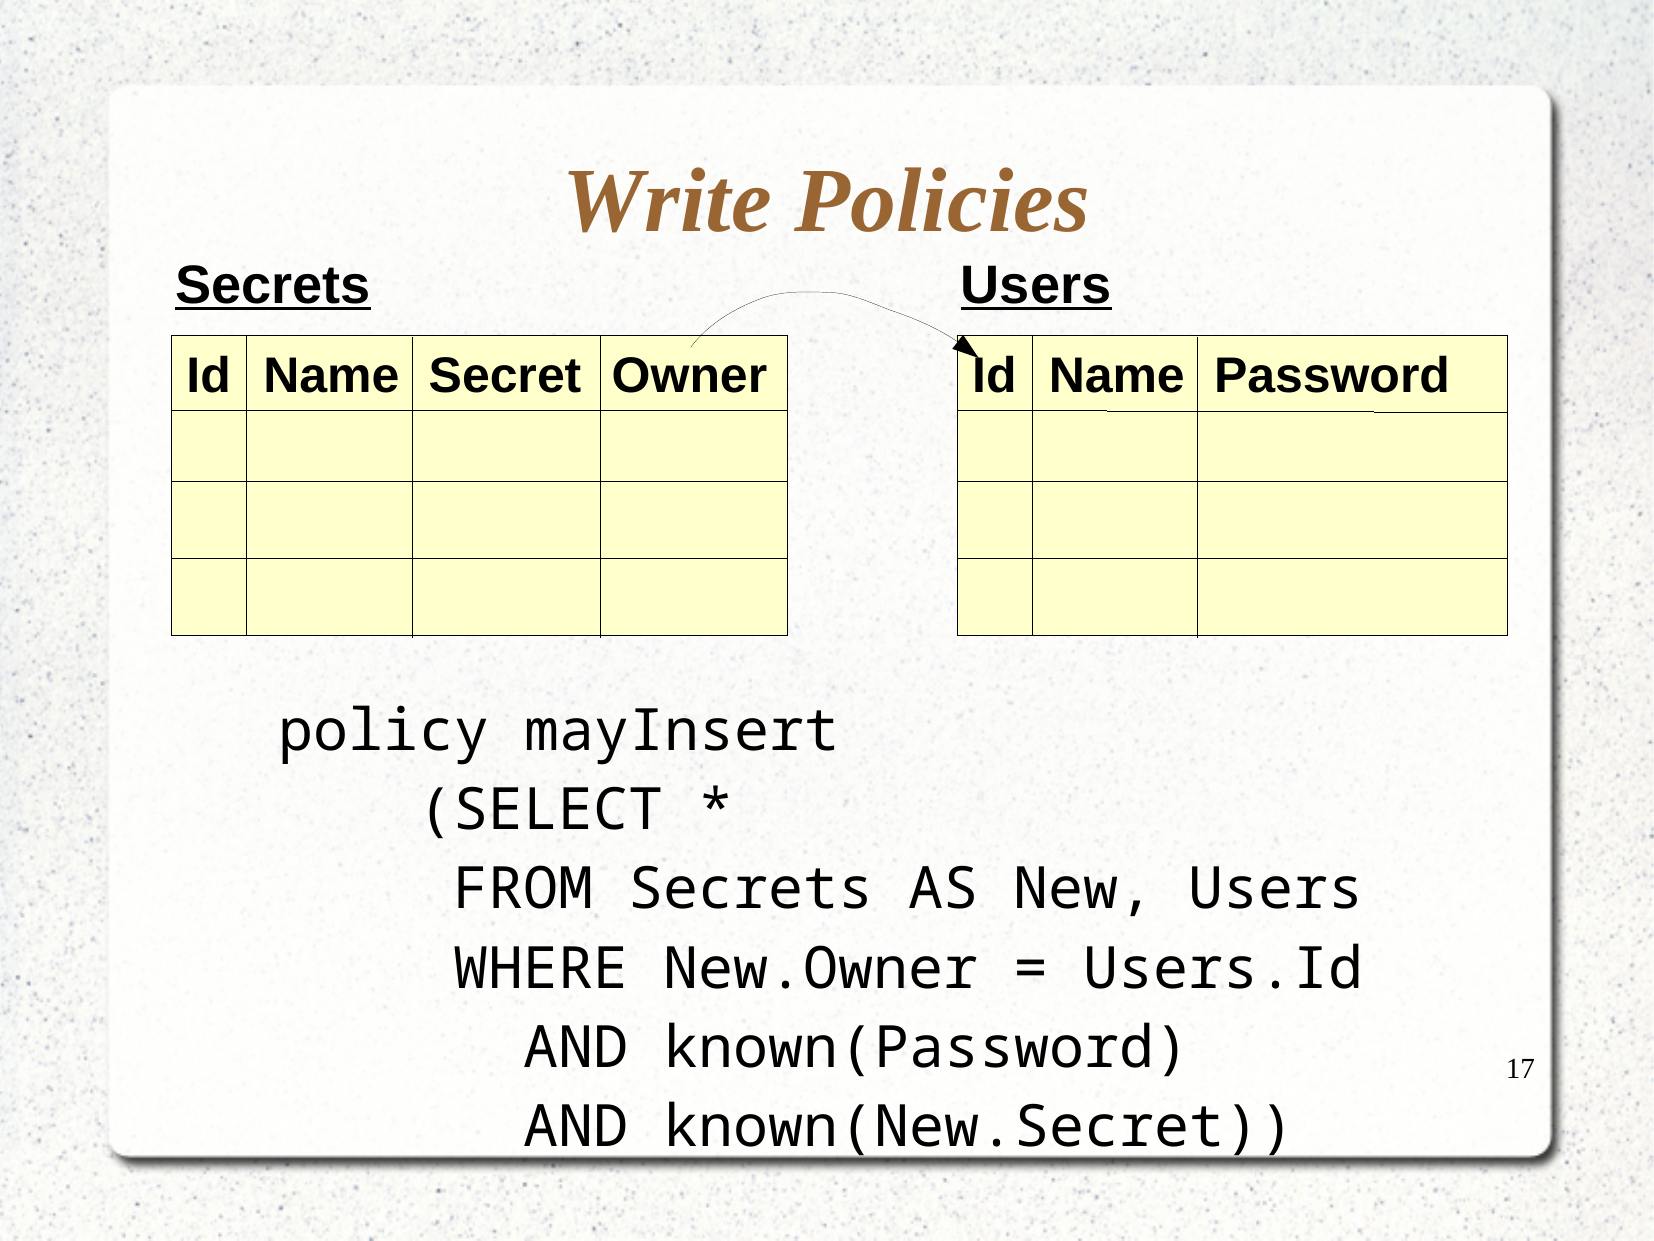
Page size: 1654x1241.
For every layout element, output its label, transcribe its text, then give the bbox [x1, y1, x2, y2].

picture [0, 0, 1654, 1241]
text_box [413, 411, 600, 481]
text_box [171, 411, 246, 481]
text_box [1198, 559, 1508, 636]
text_box [171, 335, 246, 339]
title Write Policies [118, 104, 1536, 297]
text_box Name [1033, 339, 1197, 411]
text_box policy mayInsert (SELECT * FROM Secrets AS New, Users WHERE New.Owner = Users.Id AND known(Password) AND known(New.Secret)) [264, 680, 1390, 1101]
text_box [1033, 411, 1197, 481]
text_box [957, 411, 1032, 481]
text_box [1033, 559, 1197, 636]
text_box [1033, 335, 1508, 481]
text_box [957, 559, 1032, 636]
title Write Policies [770, 293, 851, 297]
text_box Name [248, 339, 412, 410]
text_box [601, 335, 700, 340]
text_box Owner [596, 340, 807, 411]
text_box [171, 559, 246, 636]
text_box Id [171, 339, 246, 410]
text_box Id [957, 339, 1032, 410]
text_box [1033, 482, 1197, 558]
text_box [1198, 482, 1508, 558]
text_box Secrets [160, 247, 424, 323]
text_box [247, 482, 412, 558]
text_box [957, 482, 1032, 558]
text_box Secret [413, 339, 600, 410]
text_box [171, 482, 246, 558]
text_box [601, 411, 788, 481]
text_box Users [946, 247, 1209, 323]
text_box [247, 335, 600, 410]
text_box [601, 482, 788, 558]
text_box Password [1199, 339, 1471, 411]
text_box [601, 559, 788, 636]
text_box [698, 335, 788, 340]
text_box [413, 559, 600, 636]
text_box [413, 482, 600, 558]
text_box [247, 411, 412, 481]
text_box [247, 559, 412, 636]
text_box [964, 335, 1032, 339]
